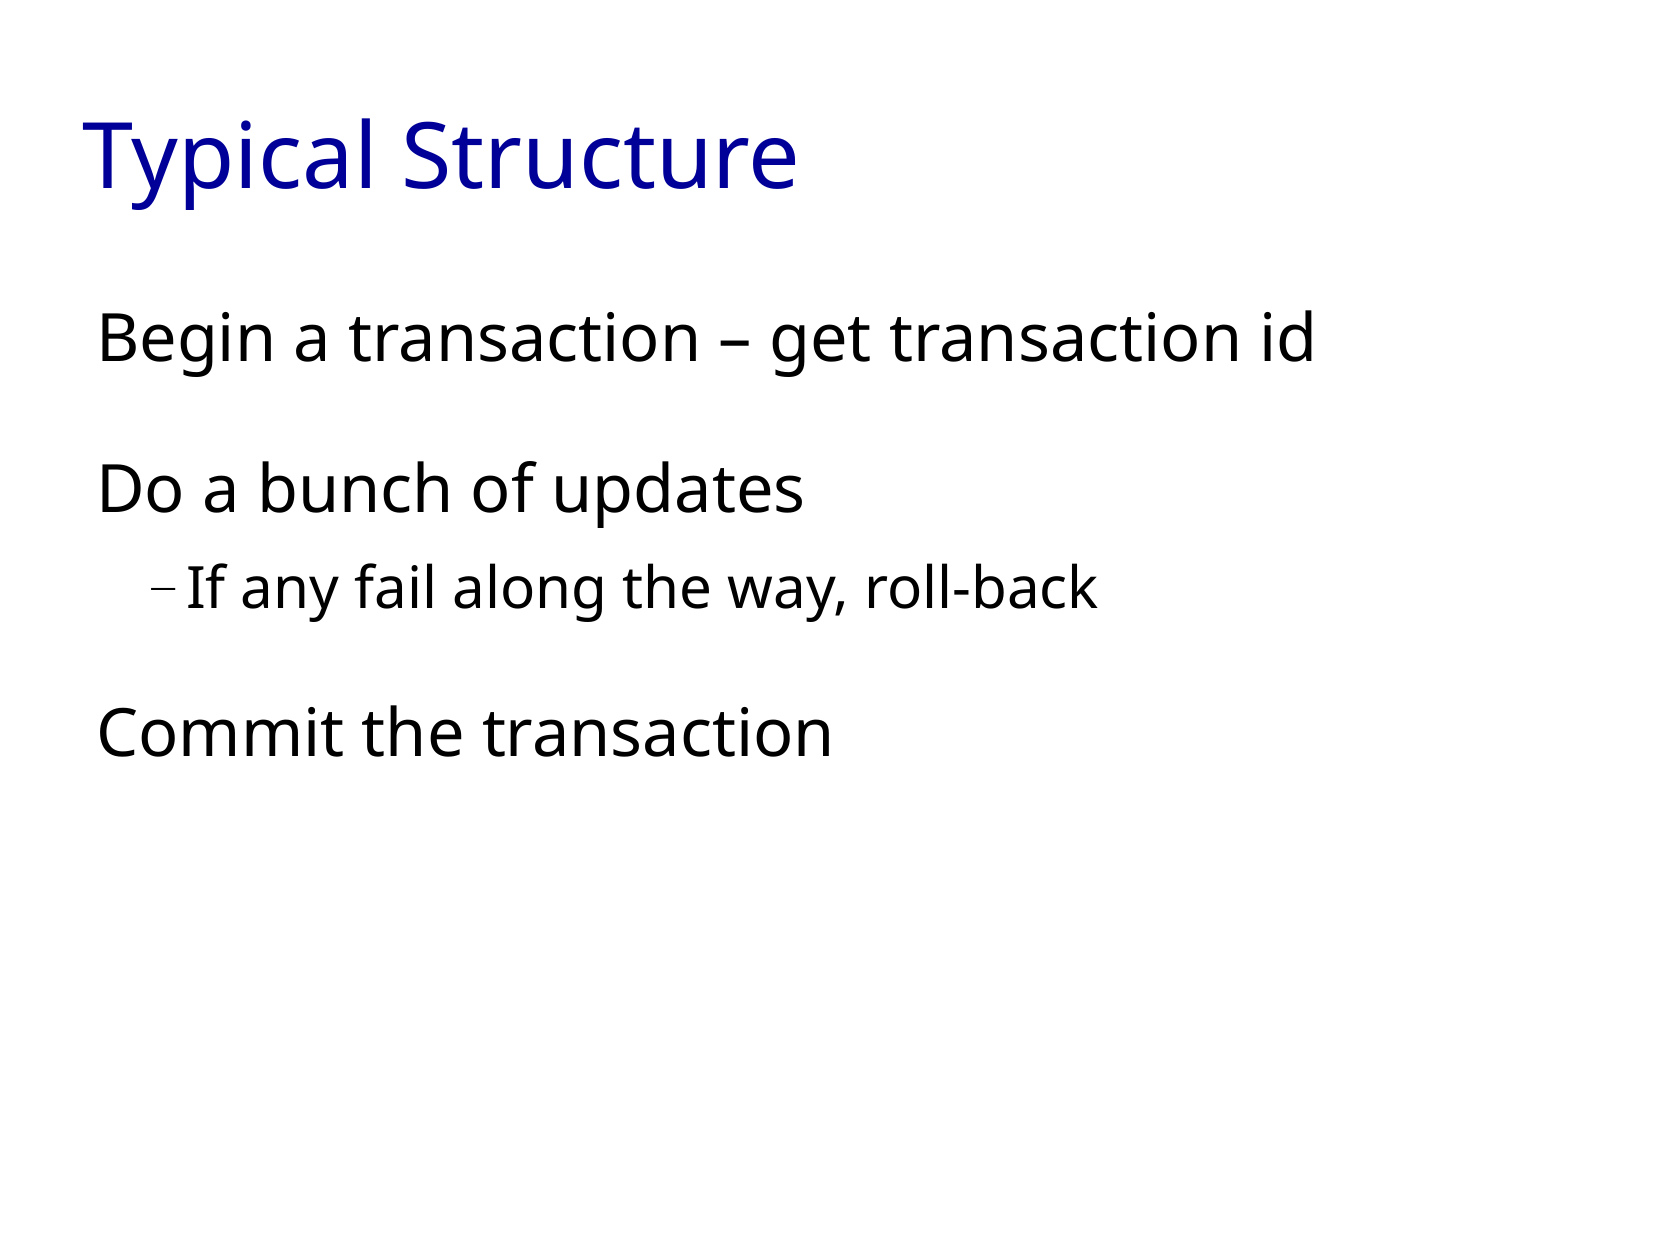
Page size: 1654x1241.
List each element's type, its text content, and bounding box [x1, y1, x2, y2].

title Typical Structure [82, 49, 1571, 257]
list Begin a transaction – get transaction id Do a bunch of updates If any fail along the way, roll-back Commit the transaction [60, 290, 1571, 1096]
